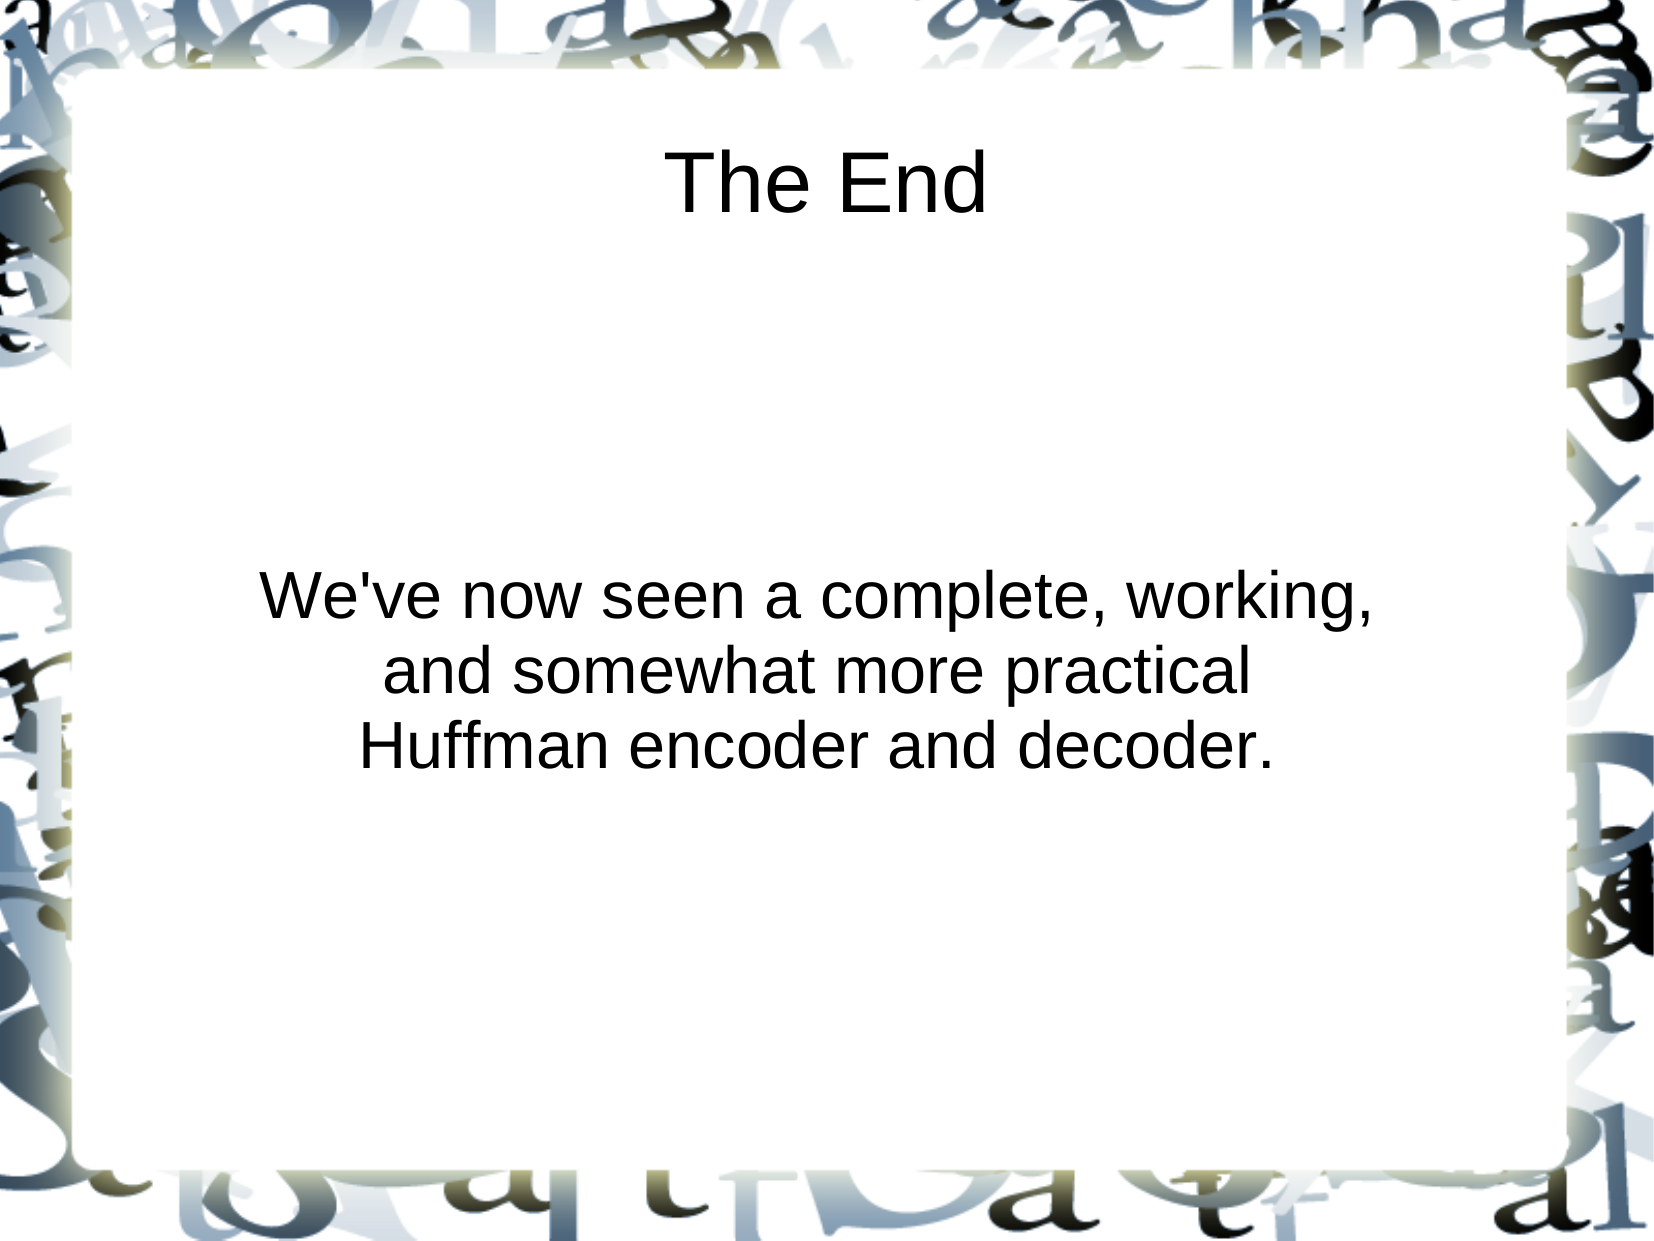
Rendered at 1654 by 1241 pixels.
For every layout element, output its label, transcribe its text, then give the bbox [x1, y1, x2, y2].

title The End [82, 78, 1571, 287]
subtitle We've now seen a complete, working, and somewhat more practical Huffman encoder and decoder. [106, 313, 1530, 1028]
picture [0, 0, 1654, 1241]
